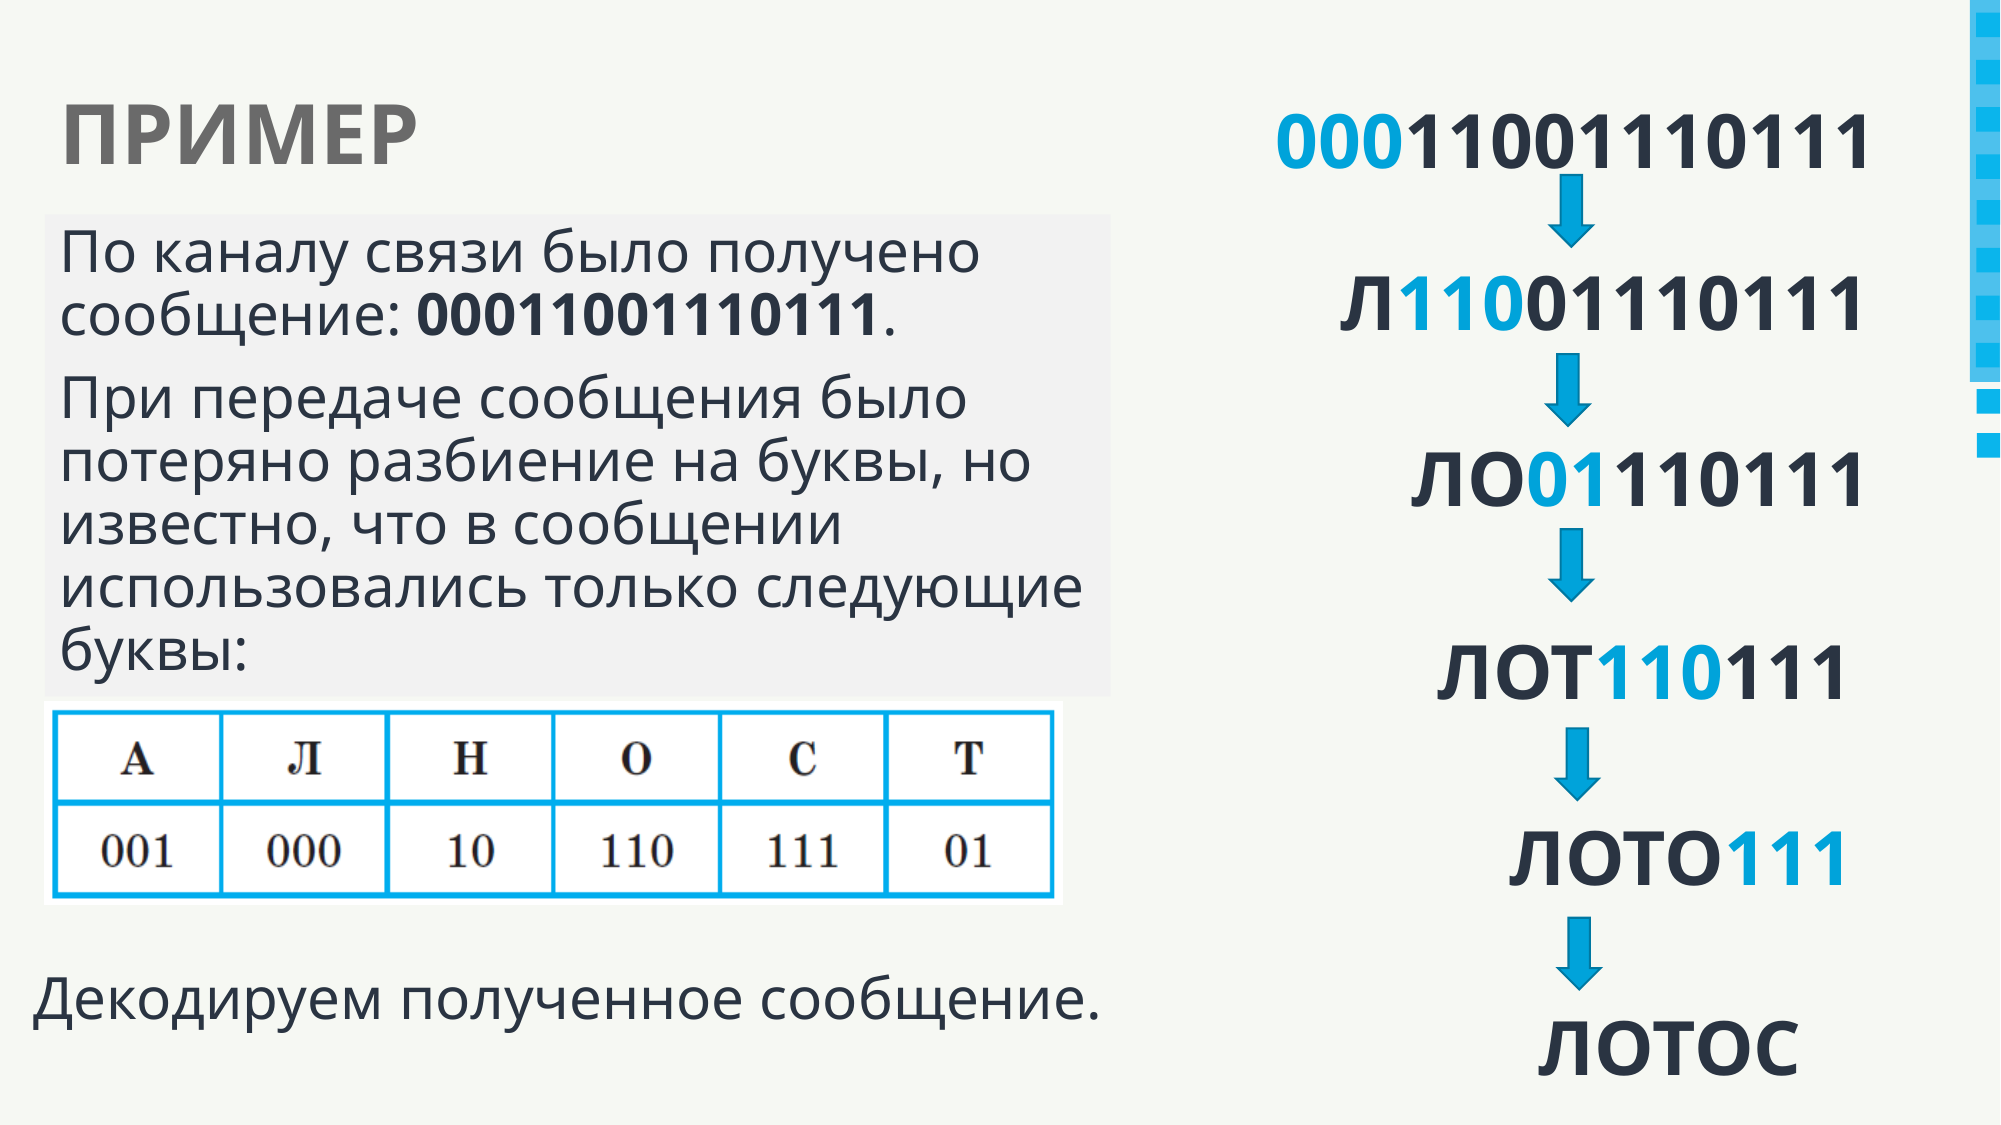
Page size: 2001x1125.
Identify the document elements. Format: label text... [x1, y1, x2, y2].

text_box [1555, 728, 1599, 801]
text_box Л11001110111 [1247, 248, 1885, 353]
text_box ЛОТО111 [1299, 803, 1869, 908]
text_box [1549, 174, 1593, 247]
picture [44, 701, 1063, 905]
title ПРИМЕР [44, 29, 1111, 247]
text_box ЛОТОС [1328, 992, 1817, 1098]
list По каналу связи было получено сообщение: 00011001110111. При передаче сообщения было потеряно разбиение на буквы, но известно, что в сообщении использовались только следующие буквы: [44, 247, 1111, 697]
text_box [1549, 529, 1593, 602]
text_box ЛО01110111 [1240, 424, 1886, 529]
text_box Декодируем полученное сообщение. [18, 953, 1117, 1039]
text_box [1557, 917, 1601, 990]
text_box [1546, 354, 1590, 424]
text_box 00011001110111 [1260, 86, 1893, 192]
text_box ЛОТ110111 [1227, 616, 1868, 722]
